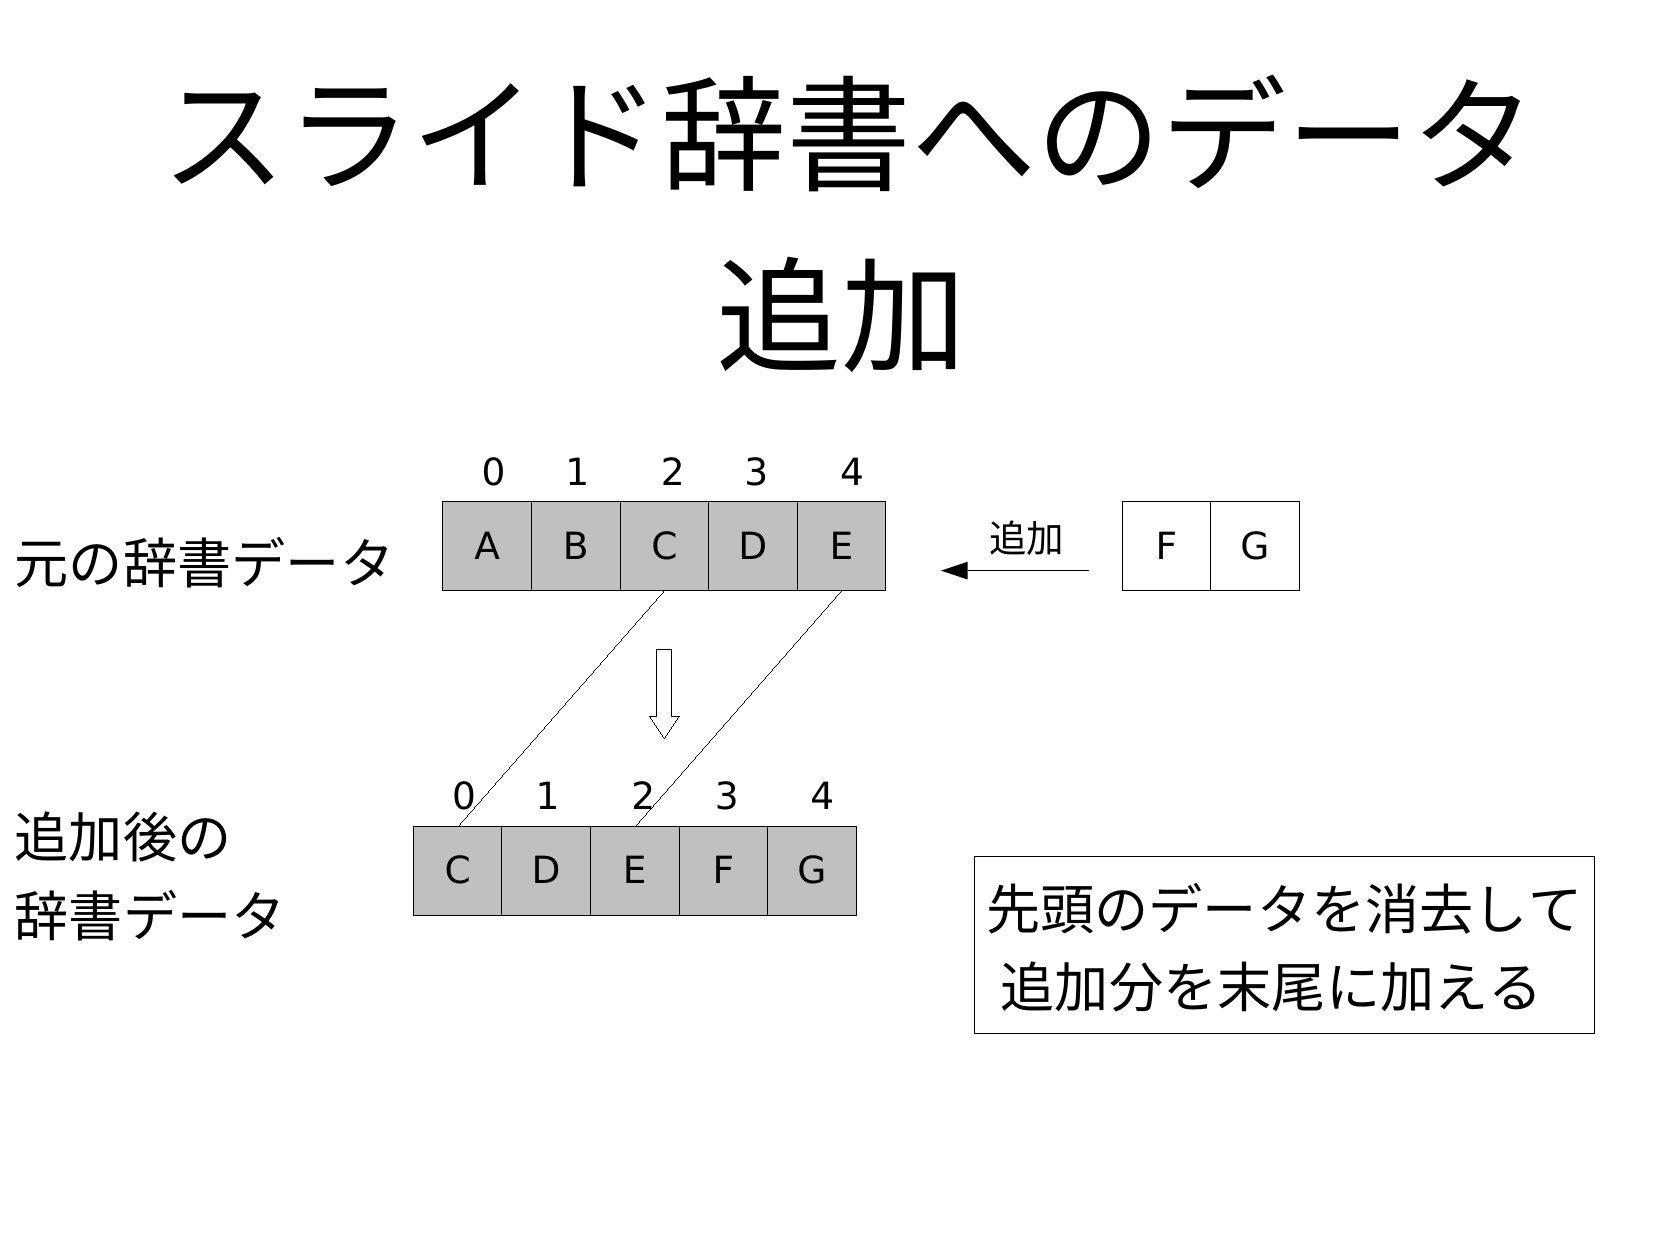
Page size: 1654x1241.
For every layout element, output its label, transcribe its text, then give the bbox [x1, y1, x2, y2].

text_box 追加後の 辞書データ [0, 787, 413, 911]
text_box 先頭のデータを消去して 追加分を末尾に加える [974, 856, 1595, 1034]
text_box A [442, 502, 531, 591]
text_box 0 1 2 3 4 [413, 767, 857, 827]
text_box 0 1 2 3 4 [442, 442, 886, 502]
text_box G [1210, 501, 1300, 591]
text_box 追加 [974, 501, 1093, 555]
text_box C [621, 502, 708, 591]
text_box G [767, 827, 857, 916]
text_box D [708, 502, 797, 591]
text_box B [531, 502, 621, 591]
text_box F [679, 827, 767, 916]
text_box 元の辞書データ [0, 512, 442, 582]
text_box E [591, 827, 679, 916]
text_box スライド辞書へのデータ追加 [88, 29, 1595, 295]
text_box F [1122, 501, 1210, 591]
text_box C [413, 827, 501, 916]
text_box D [501, 827, 591, 916]
text_box E [797, 502, 886, 591]
